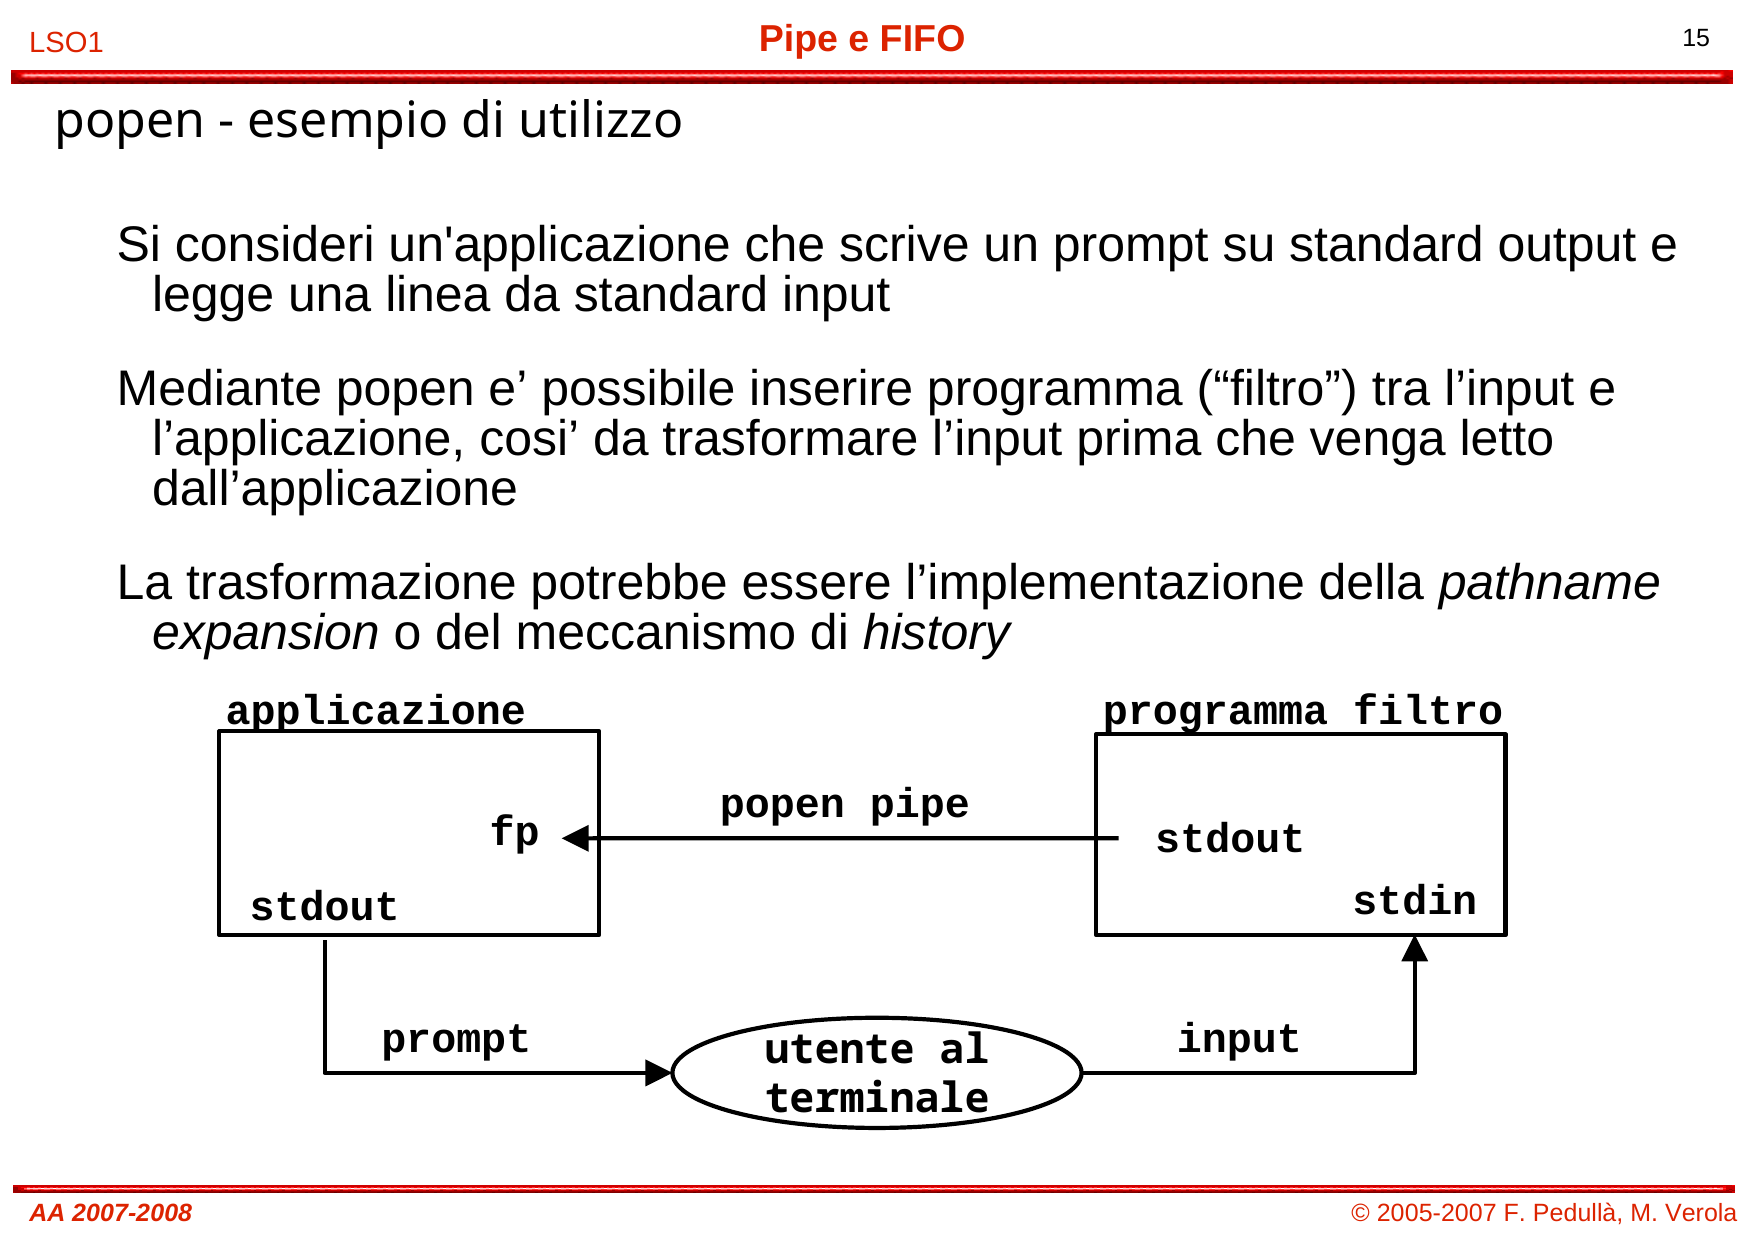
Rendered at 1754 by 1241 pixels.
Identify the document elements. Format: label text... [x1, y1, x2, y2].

text_box popen pipe [668, 769, 1021, 852]
text_box applicazione [213, 676, 538, 759]
picture [11, 70, 1733, 84]
text_box stdout [213, 872, 437, 935]
picture [13, 1185, 1735, 1193]
text_box programma filtro [1091, 676, 1514, 759]
title popen - esempio di utilizzo [40, 72, 1714, 168]
text_box prompt [344, 1003, 568, 1087]
text_box input [1143, 1003, 1335, 1087]
text_box stdin [1319, 866, 1511, 930]
text_box stdout [1118, 804, 1342, 873]
text_box fp [467, 797, 562, 880]
list Si consideri un'applicazione che scrive un prompt su standard output e legge una linea da standard input Mediante popen e’ possibile inserire programma (“filtro”) tra l’input e l’applicazione, cosi’ da trasformare l’input prima che venga letto dall’applicazione La trasformazione potrebbe essere l’implementazione della pathname expansion o del meccanismo di history [66, 213, 1704, 674]
text_box utente al terminale [730, 1022, 1024, 1124]
